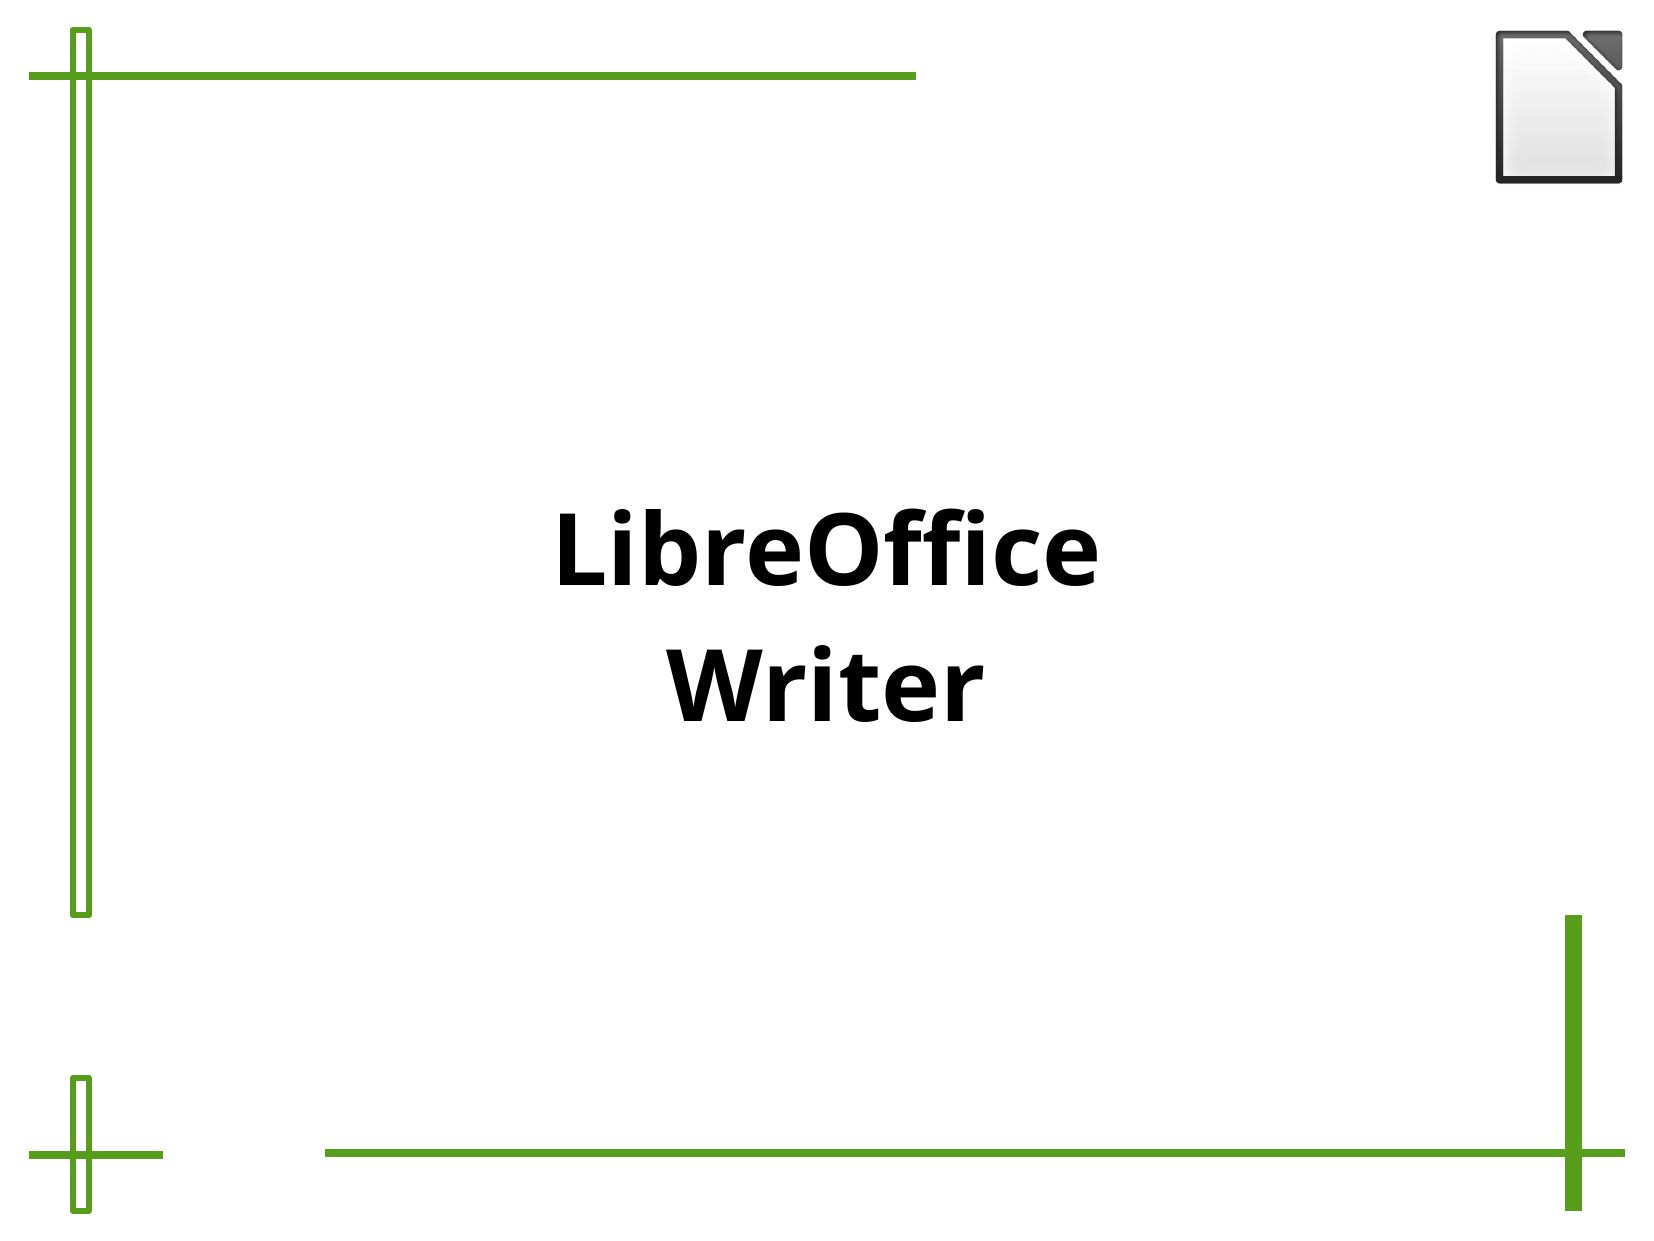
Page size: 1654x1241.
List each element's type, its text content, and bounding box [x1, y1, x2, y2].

picture [1494, 29, 1624, 186]
subtitle LibreOffice Writer [118, 118, 1536, 1111]
